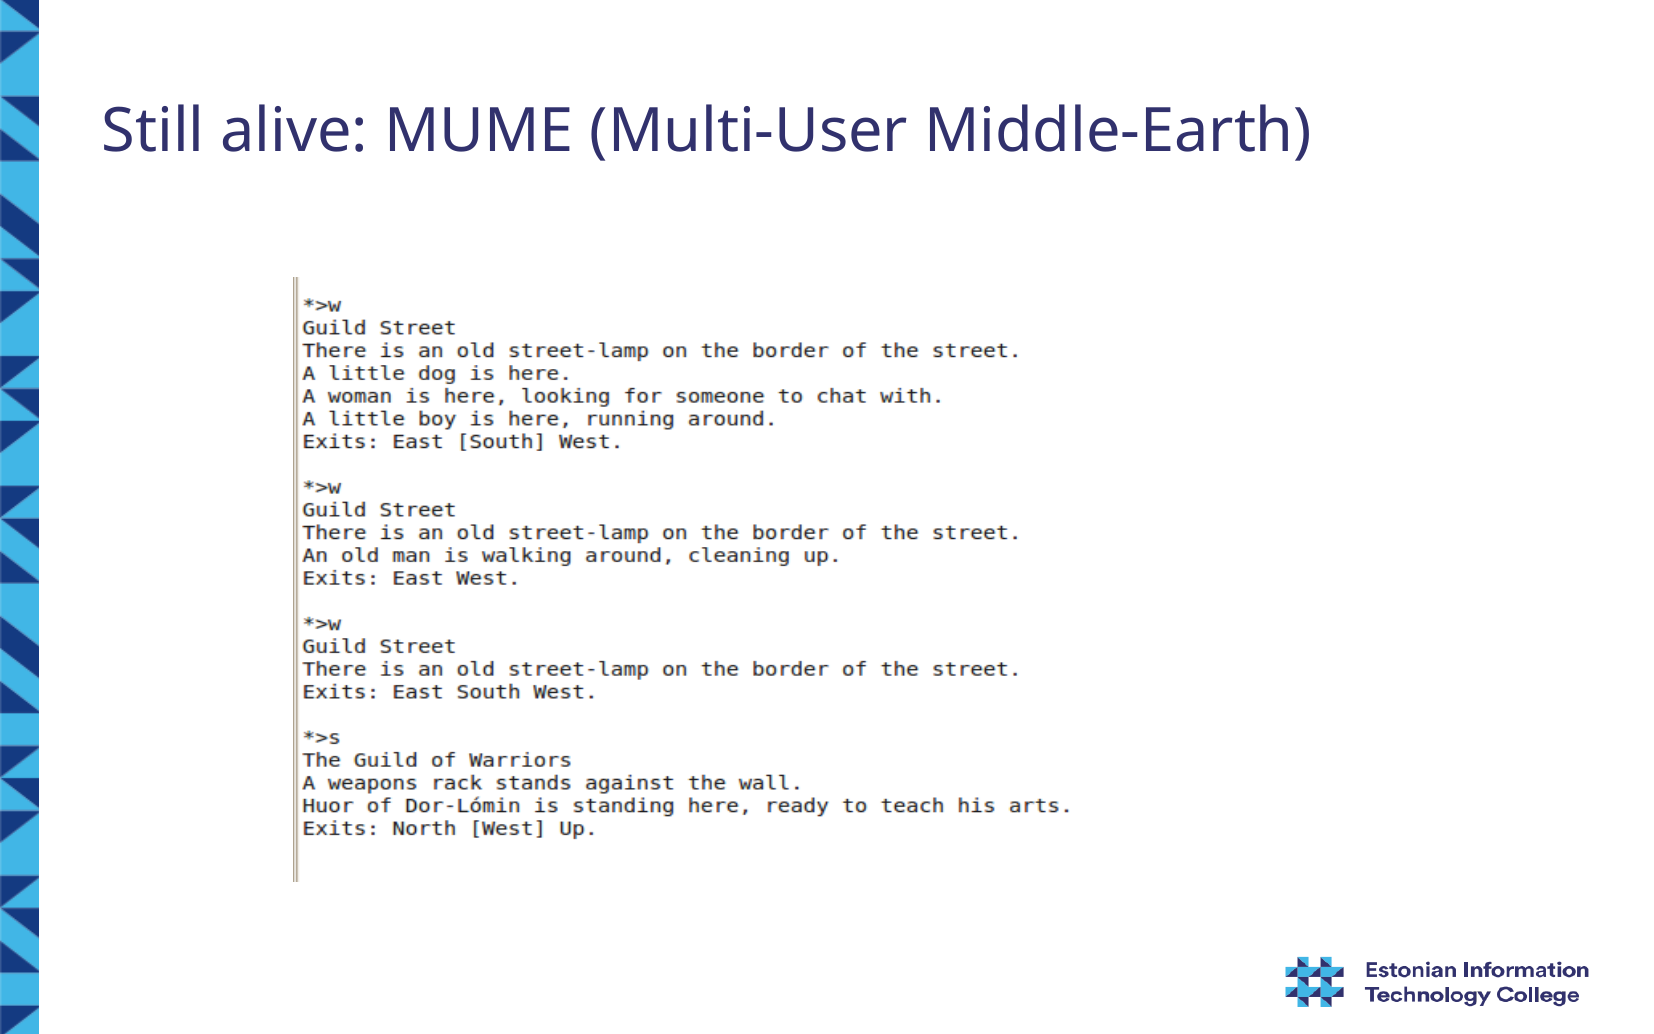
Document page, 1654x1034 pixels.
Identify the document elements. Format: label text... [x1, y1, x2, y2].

title Still alive: MUME (Multi-User Middle-Earth) [101, 41, 1477, 214]
picture [293, 277, 1131, 882]
